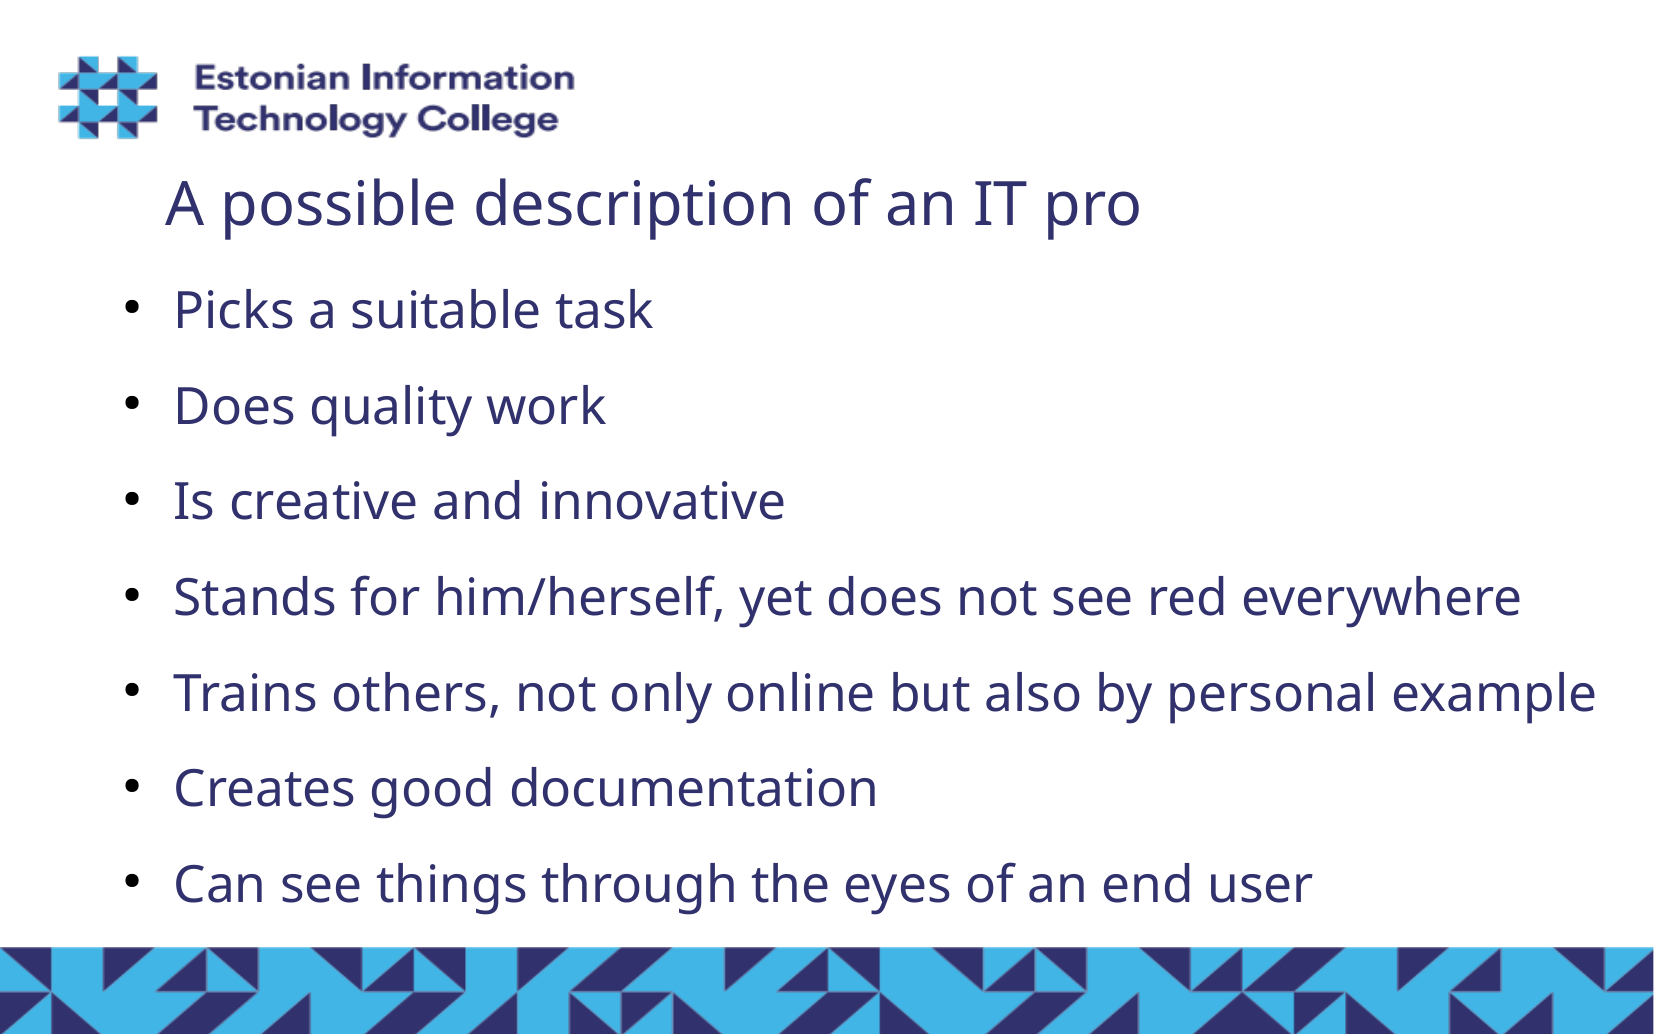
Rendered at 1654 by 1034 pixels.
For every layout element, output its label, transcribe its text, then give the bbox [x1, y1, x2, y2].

list Picks a suitable task Does quality work Is creative and innovative Stands for him/herself, yet does not see red everywhere Trains others, not only online but also by personal example Creates good documentation Can see things through the eyes of an end user [106, 273, 1607, 934]
title A possible description of an IT pro [165, 147, 1217, 256]
